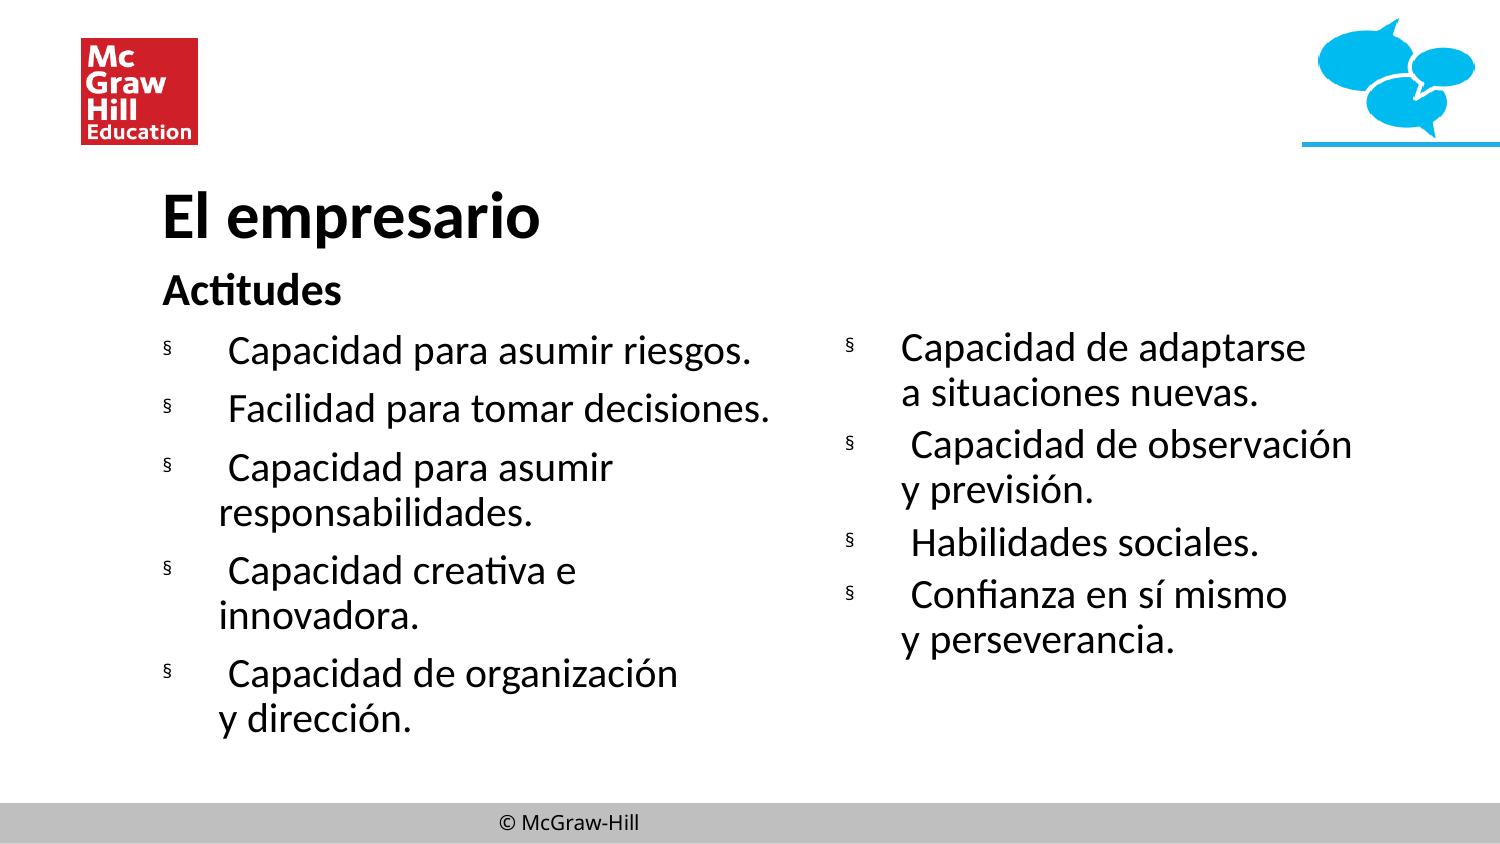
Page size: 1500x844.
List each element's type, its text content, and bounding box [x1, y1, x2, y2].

picture [1285, 12, 1475, 139]
picture [81, 38, 198, 145]
text_box Capacidad de adaptarse a situaciones nuevas. Capacidad de observación y previsión. Habilidades sociales. Confianza en sí mismo y perseverancia. [845, 325, 1453, 746]
text_box El empresario Actitudes Capacidad para asumir riesgos. Facilidad para tomar decisiones. Capacidad para asumir responsabilidades. Capacidad creativa e innovadora. Capacidad de organización y dirección. [147, 173, 790, 763]
